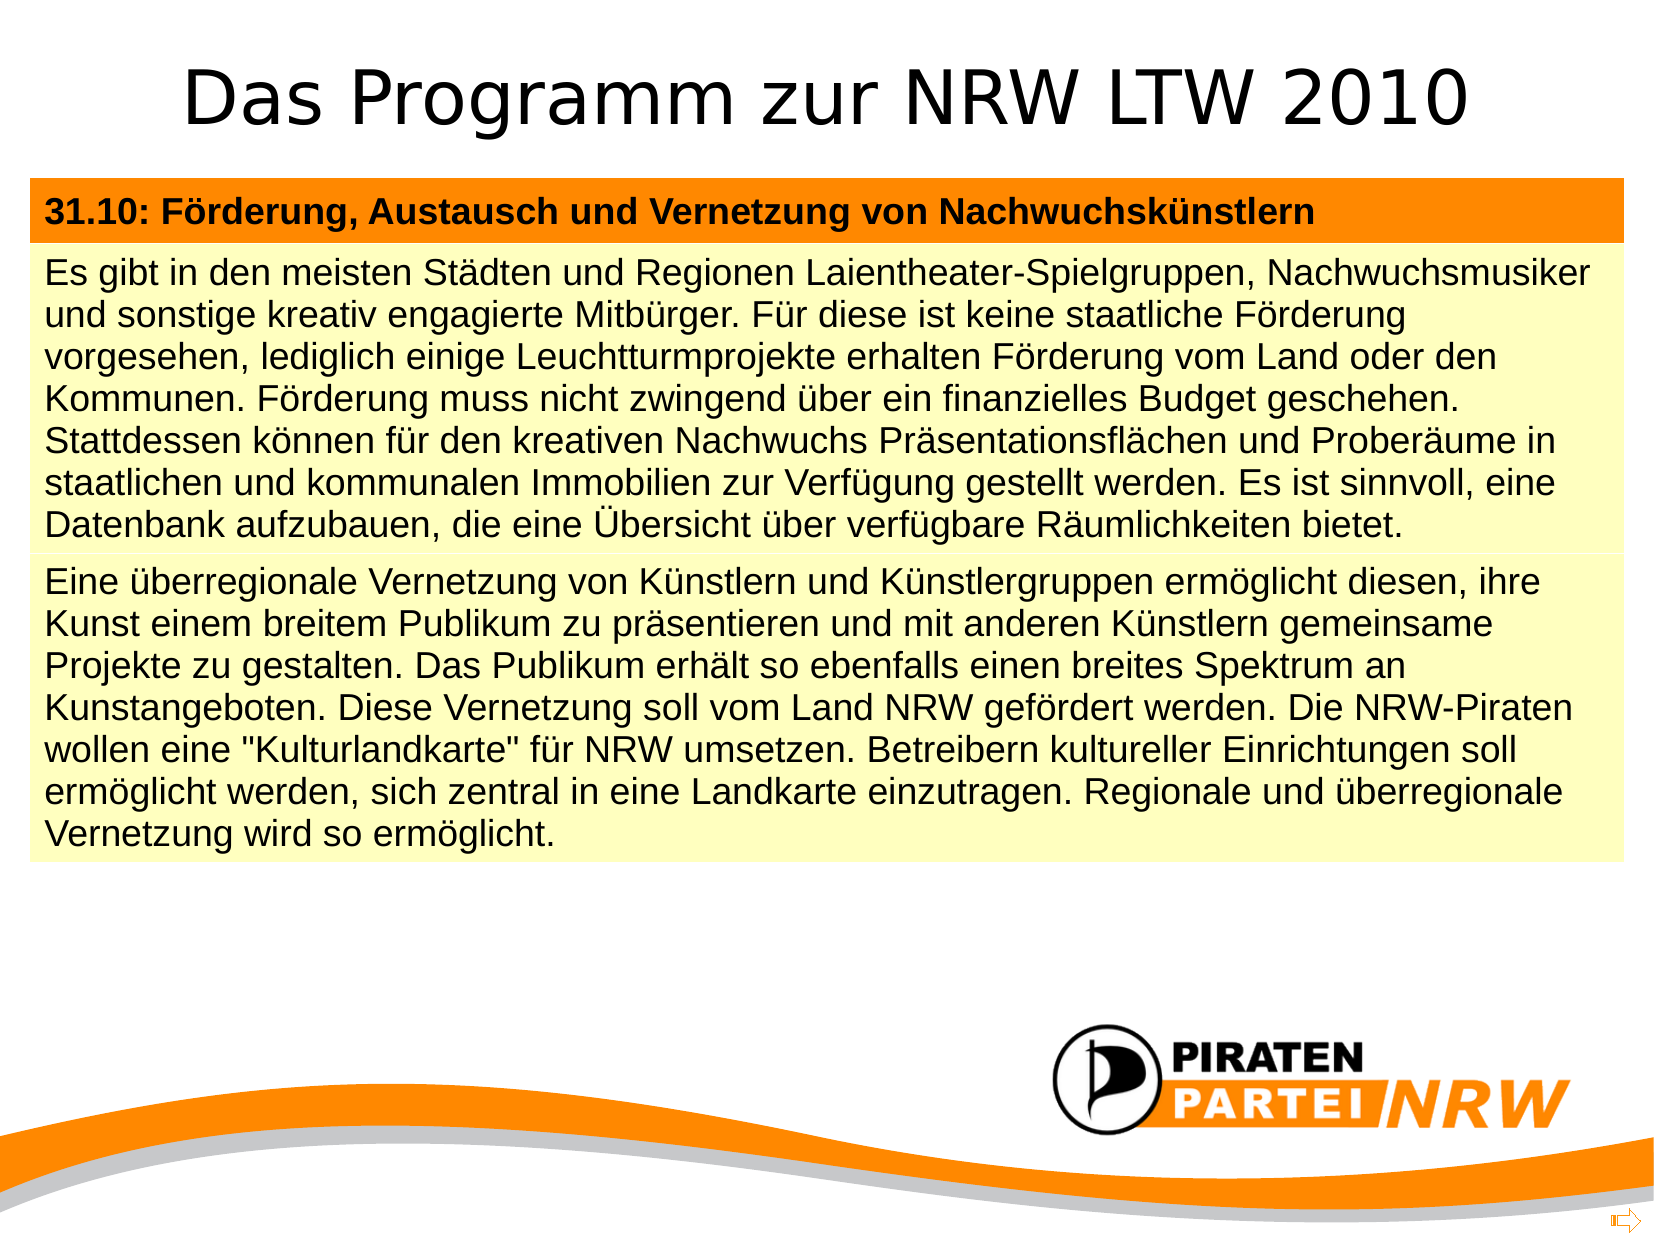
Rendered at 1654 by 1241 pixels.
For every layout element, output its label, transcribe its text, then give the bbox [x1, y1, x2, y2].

table_cell Es gibt in den meisten Städten und Regionen Laientheater-Spielgruppen, Nachwuchsmusiker und sonstige kreativ engagierte Mitbürger. Für diese ist keine staatliche Förderung vorgesehen, lediglich einige Leuchtturmprojekte erhalten Förderung vom Land oder den Kommunen. Förderung muss nicht zwingend über ein finanzielles Budget geschehen. Stattdessen können für den kreativen Nachwuchs Präsentationsflächen und Proberäume in staatlichen und kommunalen Immobilien zur Verfügung gestellt werden. Es ist sinnvoll, eine Datenbank aufzubauen, die eine Übersicht über verfügbare Räumlichkeiten bietet. [30, 244, 1624, 553]
picture [1045, 1021, 1579, 1140]
table_cell Eine überregionale Vernetzung von Künstlern und Künstlergruppen ermöglicht diesen, ihre Kunst einem breitem Publikum zu präsentieren und mit anderen Künstlern gemeinsame Projekte zu gestalten. Das Publikum erhält so ebenfalls einen breites Spektrum an Kunstangeboten. Diese Vernetzung soll vom Land NRW gefördert werden. Die NRW-Piraten wollen eine "Kulturlandkarte" für NRW umsetzen. Betreibern kultureller Einrichtungen soll ermöglicht werden, sich zentral in eine Landkarte einzutragen. Regionale und überregionale Vernetzung wird so ermöglicht. [30, 554, 1624, 862]
title Das Programm zur NRW LTW 2010 [82, 54, 1571, 143]
table_header 31.10: ﻿Förderung, Austausch und Vernetzung von Nachwuchskünstlern [30, 178, 1624, 243]
